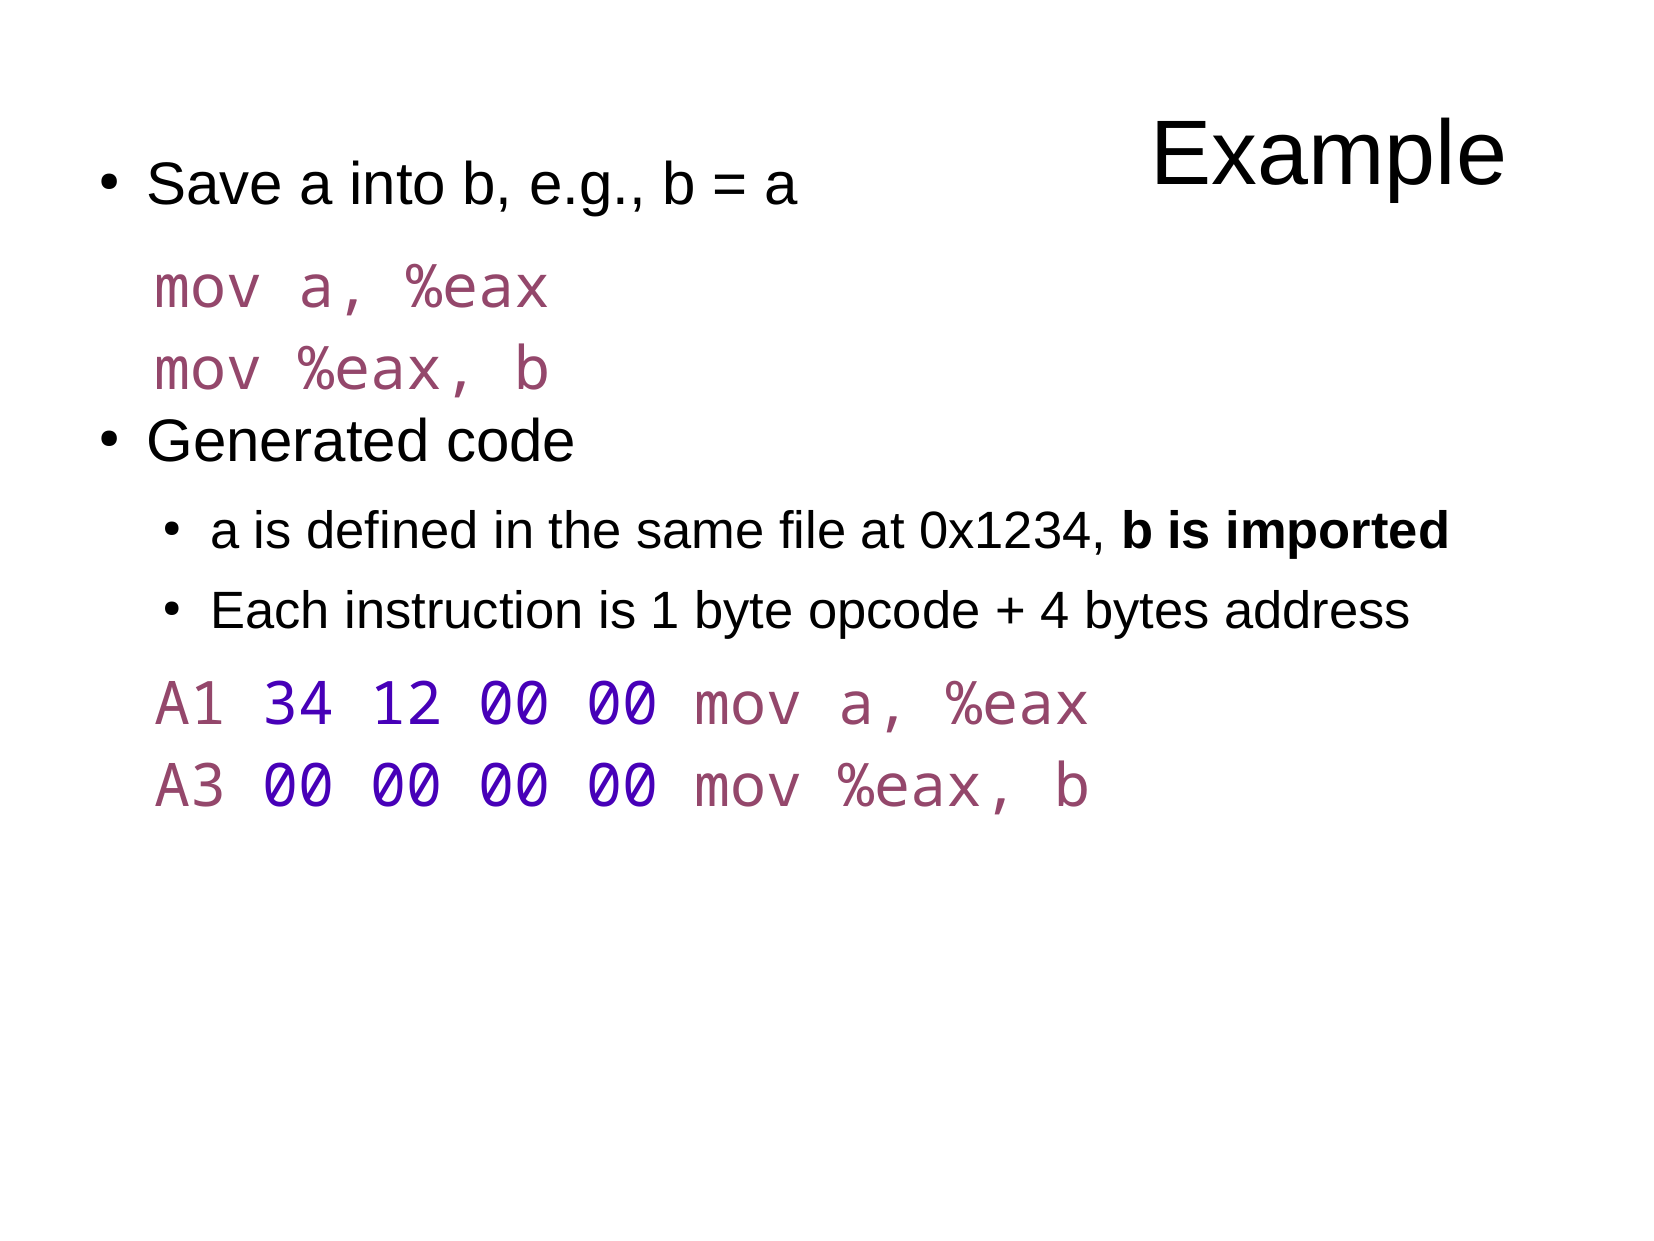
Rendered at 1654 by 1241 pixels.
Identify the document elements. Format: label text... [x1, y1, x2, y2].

list Save a into b, e.g., b = a mov a, %eax mov %eax, b Generated code a is defined in the same file at 0x1234, b is imported Each instruction is 1 byte opcode + 4 bytes address A1 34 12 00 00 mov a, %eax A3 00 00 00 00 mov %eax, b [82, 150, 1571, 826]
title Example [1087, 49, 1571, 150]
